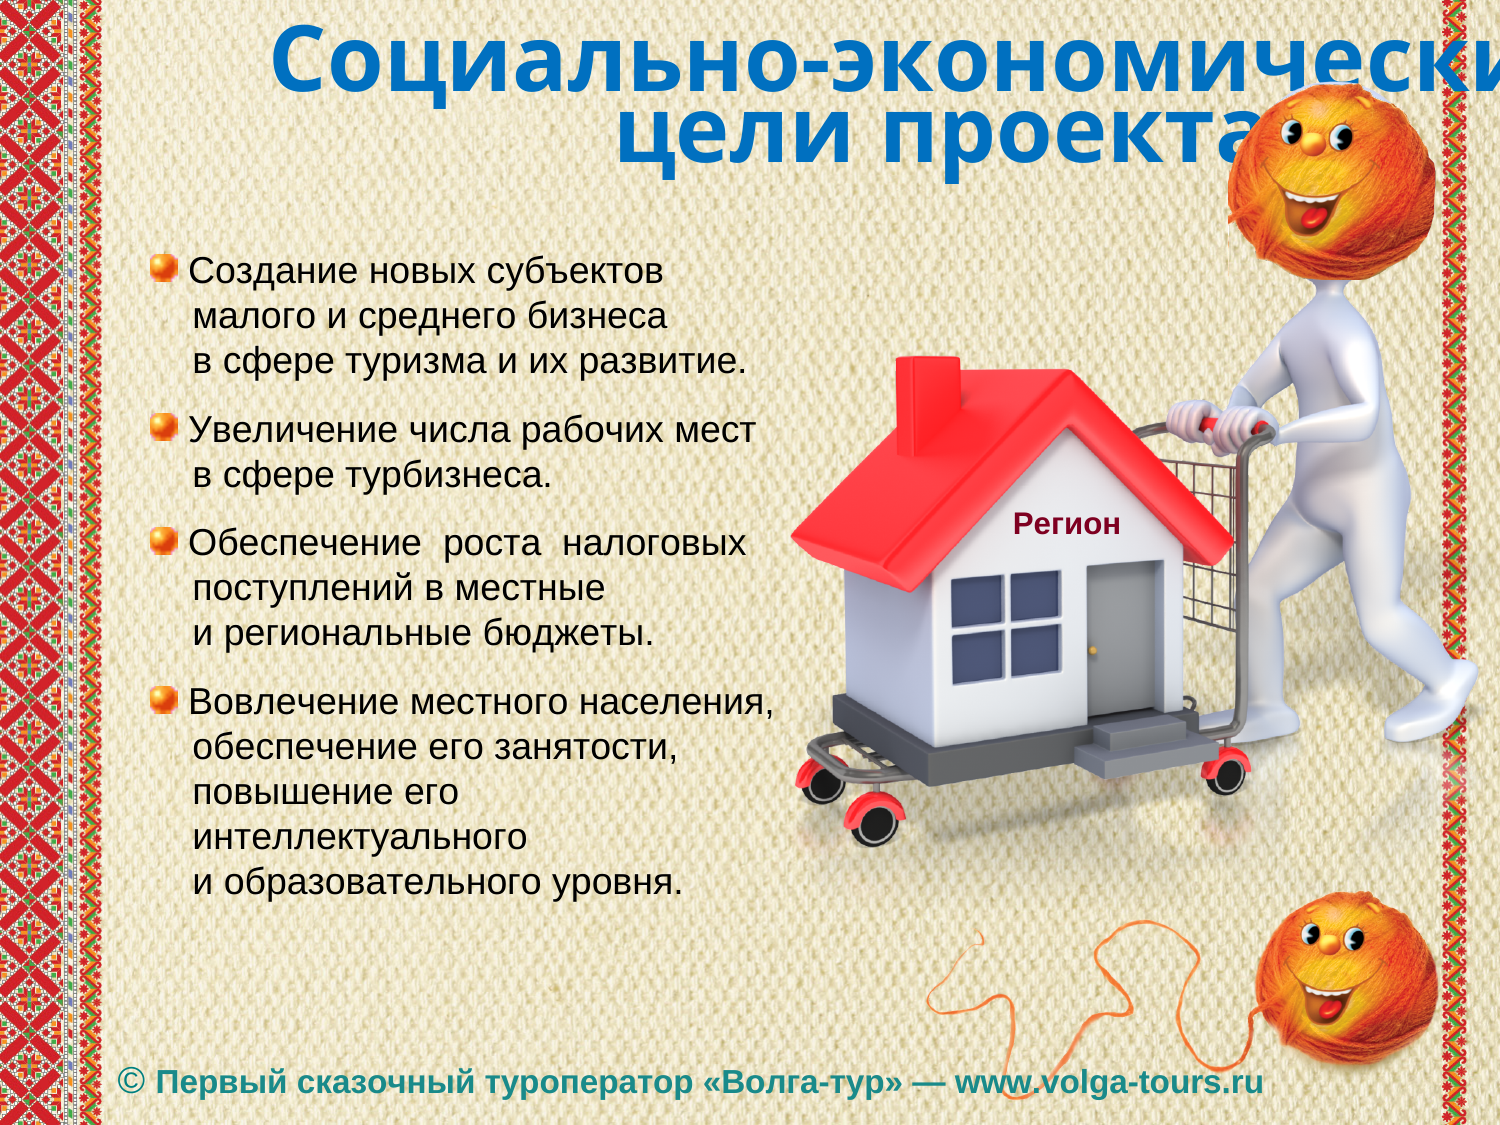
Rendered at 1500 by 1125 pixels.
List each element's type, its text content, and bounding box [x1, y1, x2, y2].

picture [0, 0, 1500, 1125]
text_box Создание новых субъектов малого и среднего бизнеса в сфере туризма и их развитие. Увеличение числа рабочих мест в сфере турбизнеса. Обеспечение роста налоговых поступлений в местные и региональные бюджеты. Вовлечение местного населения, обеспечение его занятости, повышение его интеллектуального и образовательного уровня. [135, 238, 730, 865]
text_box © Первый сказочный туроператор «Волга-тур» — www.volga-tours.ru [117, 1057, 1276, 1103]
text_box Регион [998, 495, 1137, 549]
text_box Социально-экономические цели проекта [254, 30, 1316, 227]
